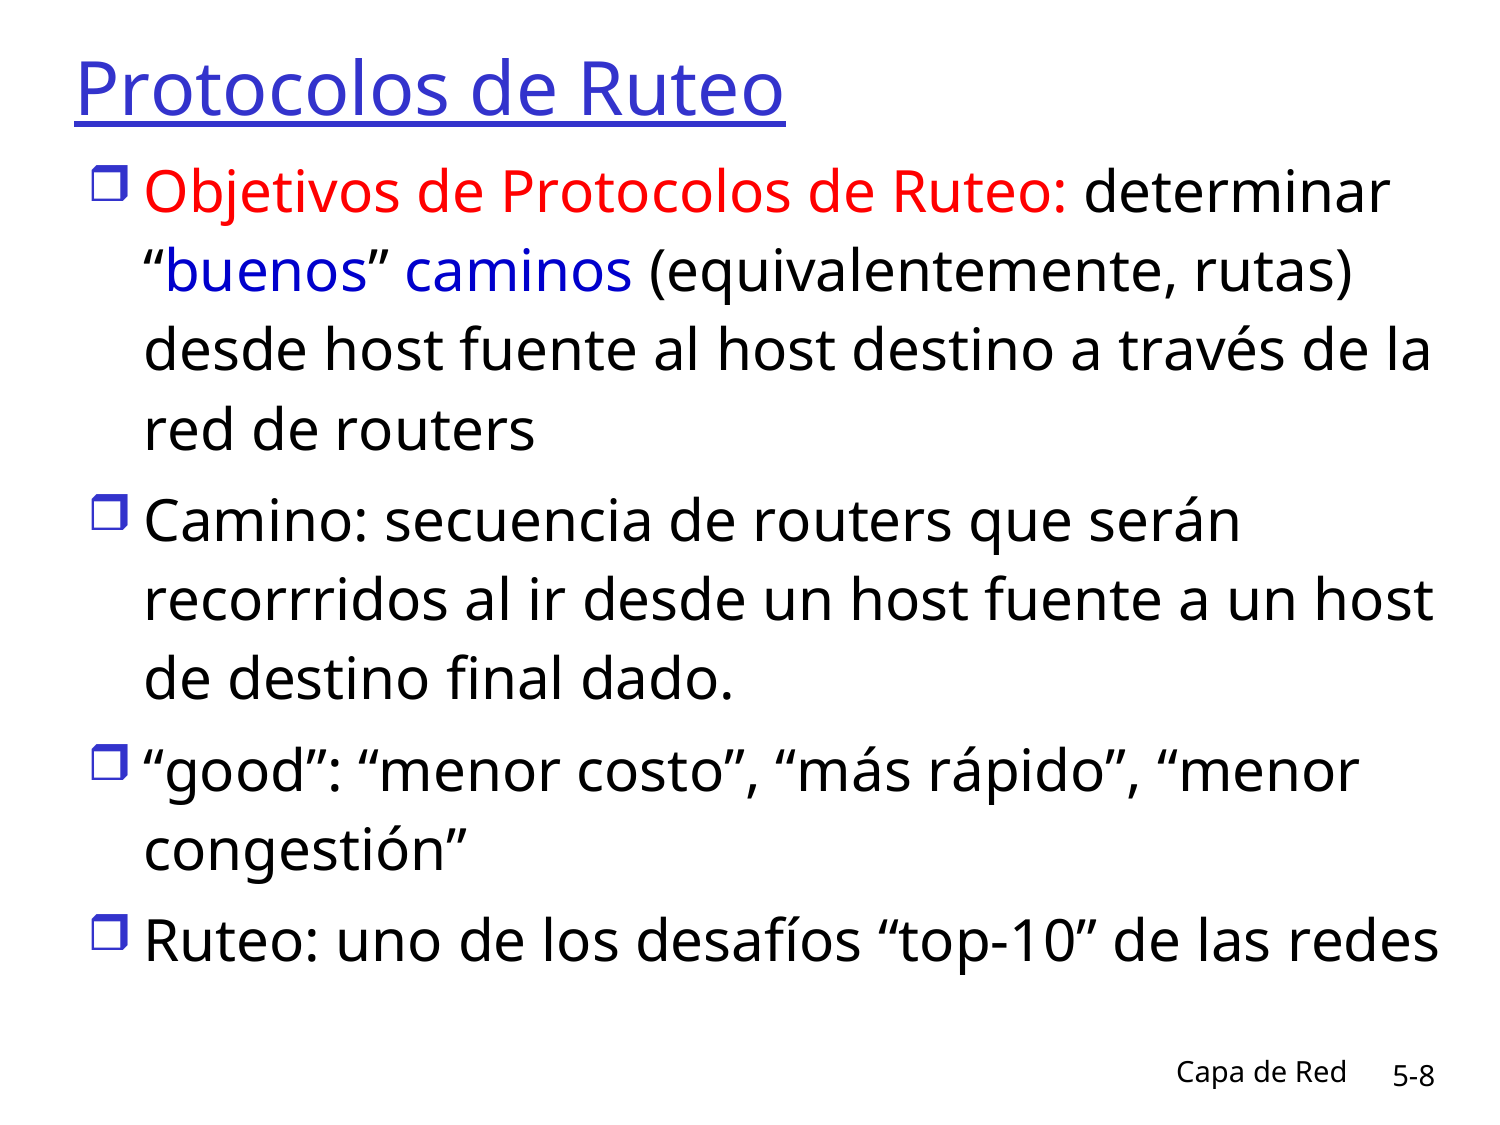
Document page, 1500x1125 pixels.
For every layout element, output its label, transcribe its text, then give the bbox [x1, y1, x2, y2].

list Objetivos de Protocolos de Ruteo: determinar “buenos” caminos (equivalentemente, rutas) desde host fuente al host destino a través de la red de routers Camino: secuencia de routers que serán recorrridos al ir desde un host fuente a un host de destino final dado. “good”: “menor costo”, “más rápido”, “menor congestión” Ruteo: uno de los desafíos “top-10” de las redes [87, 149, 1463, 1054]
title Protocolos de Ruteo [74, 23, 1473, 150]
